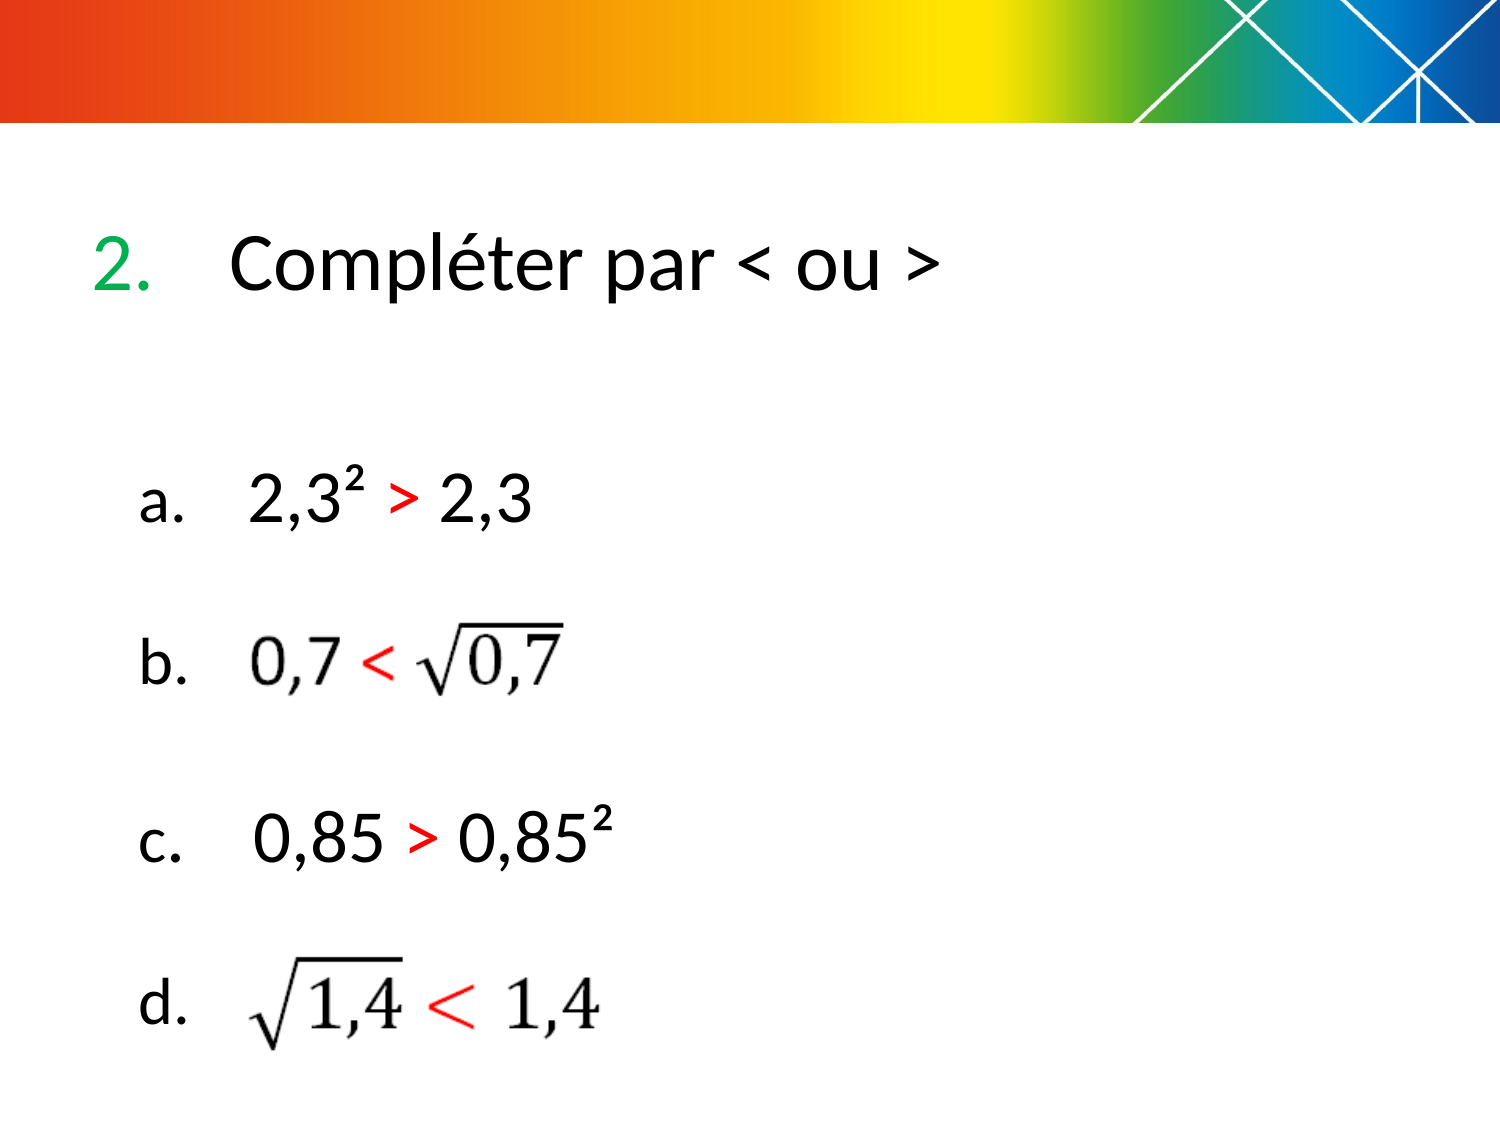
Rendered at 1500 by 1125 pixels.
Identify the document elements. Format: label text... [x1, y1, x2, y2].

text_box a. 2,3² > 2,3 b. c. 0,85 > 0,85² d. [123, 349, 680, 1125]
picture [232, 940, 621, 1068]
title Compléter par < ou > [76, 163, 1500, 351]
picture [0, 0, 1359, 123]
picture [243, 609, 573, 704]
picture [1340, 0, 1500, 123]
